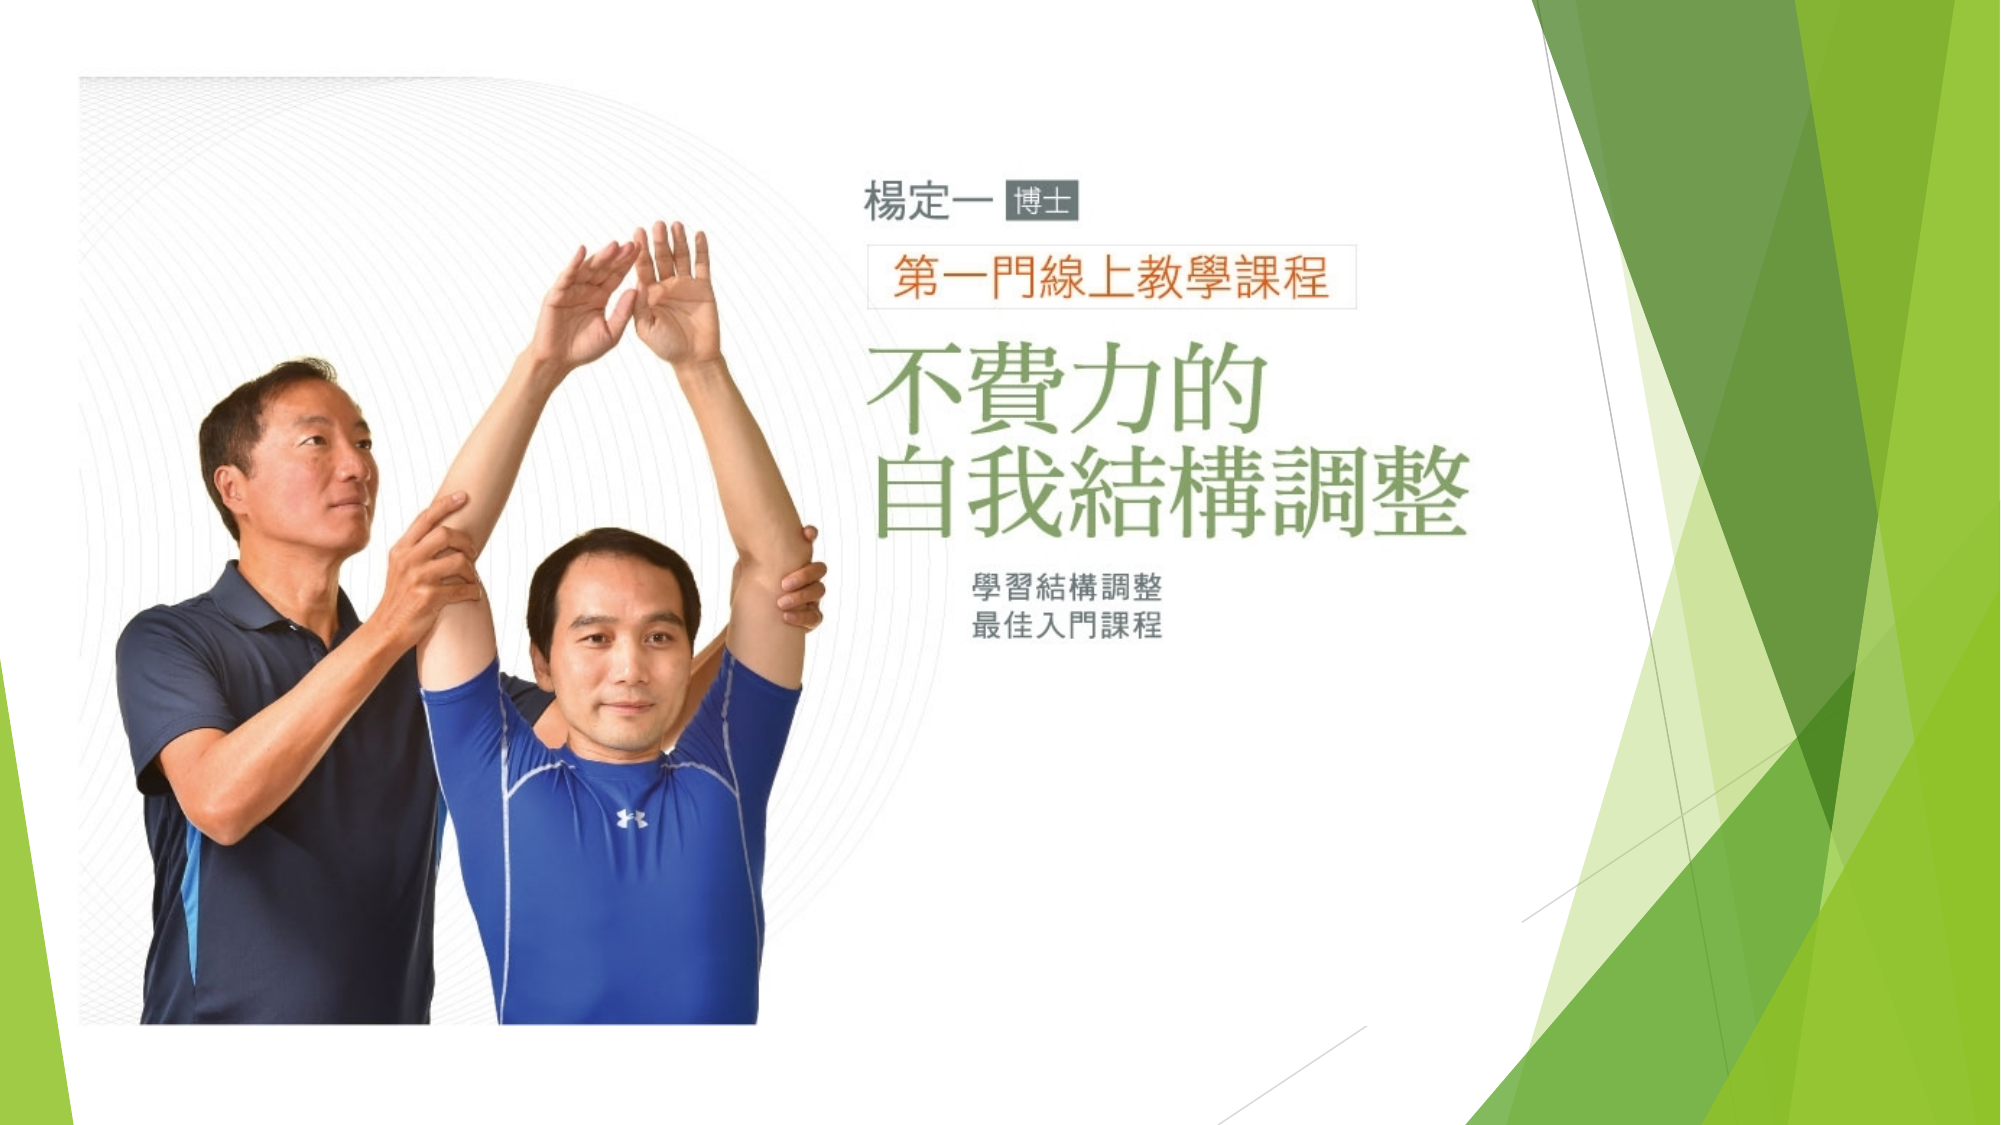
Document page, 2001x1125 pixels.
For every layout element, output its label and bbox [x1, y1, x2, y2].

picture [77, 67, 1522, 1027]
